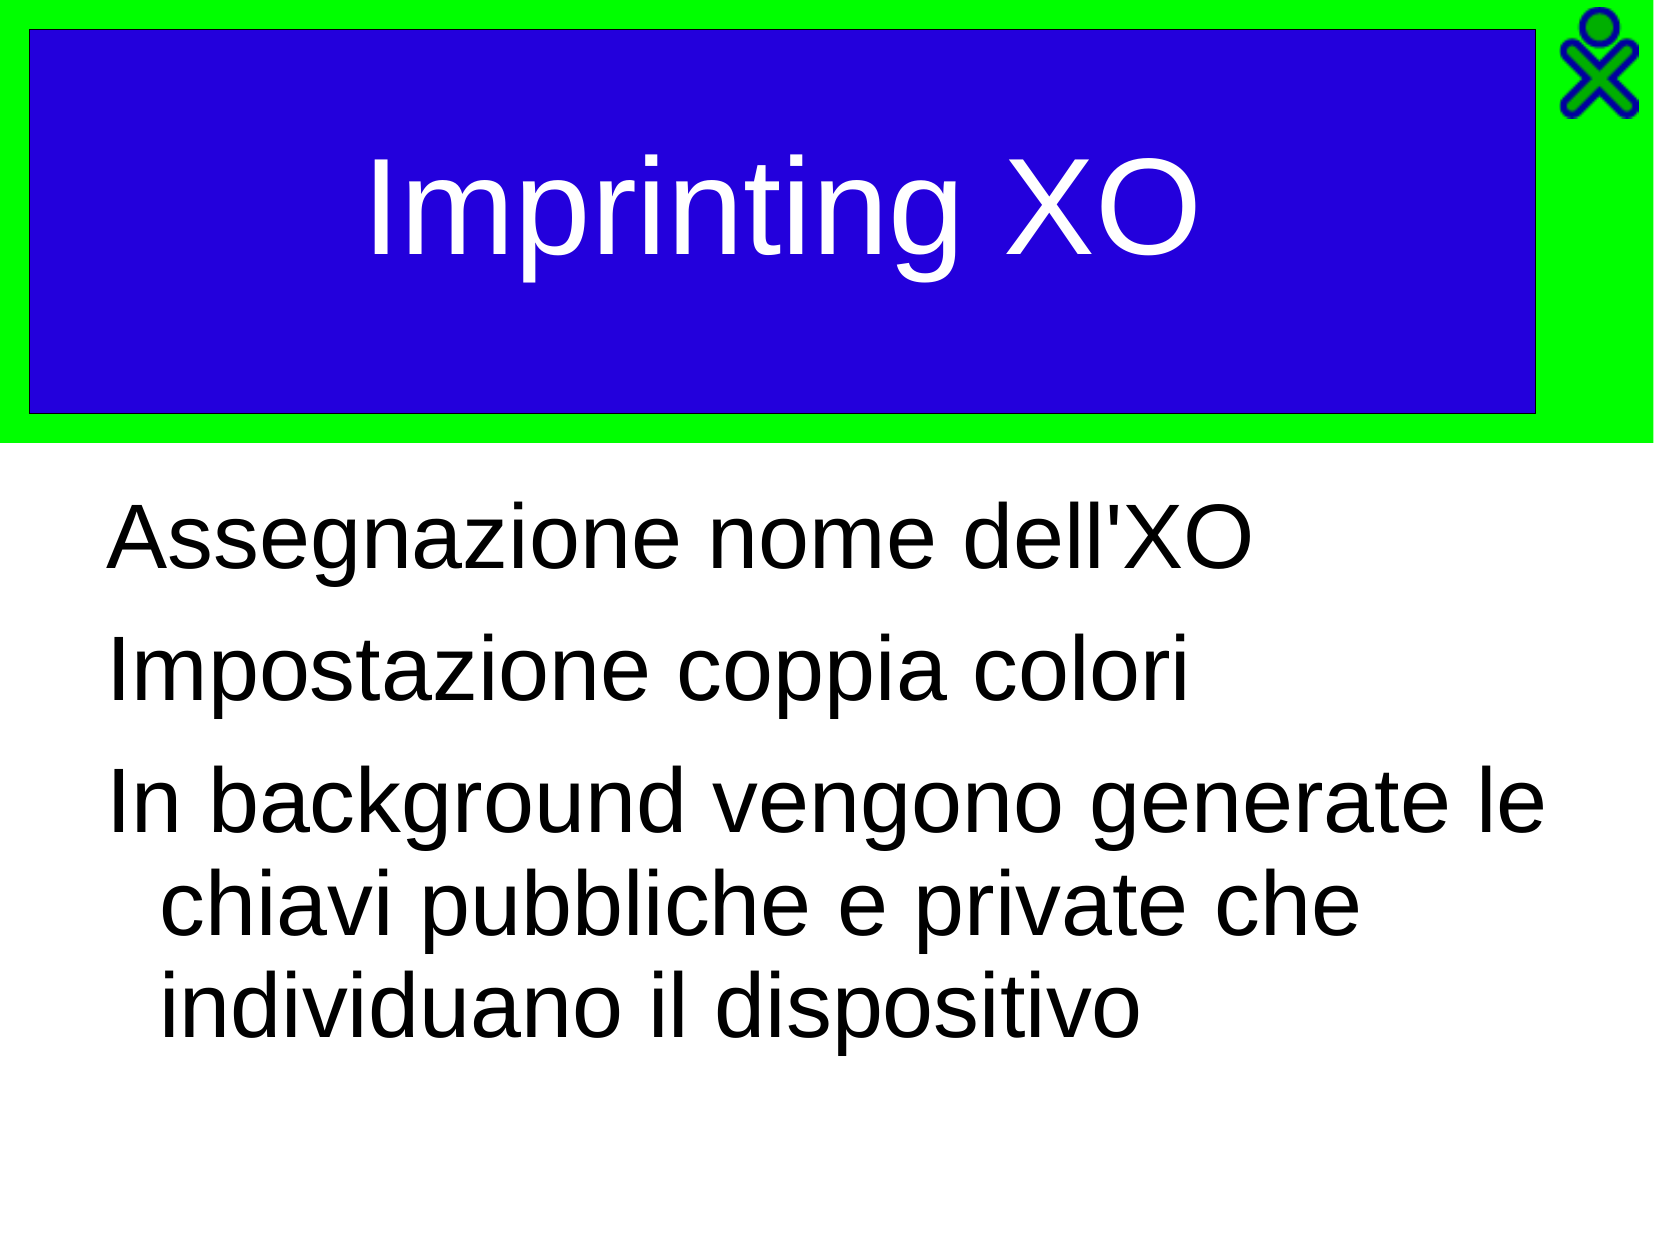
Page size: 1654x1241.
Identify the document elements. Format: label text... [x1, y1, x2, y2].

list Assegnazione nome dell'XO Impostazione coppia colori In background vengono generate le chiavi pubbliche e private che individuano il dispositivo [88, 485, 1577, 1108]
title Imprinting XO [59, 0, 1506, 414]
picture [1559, 7, 1639, 119]
